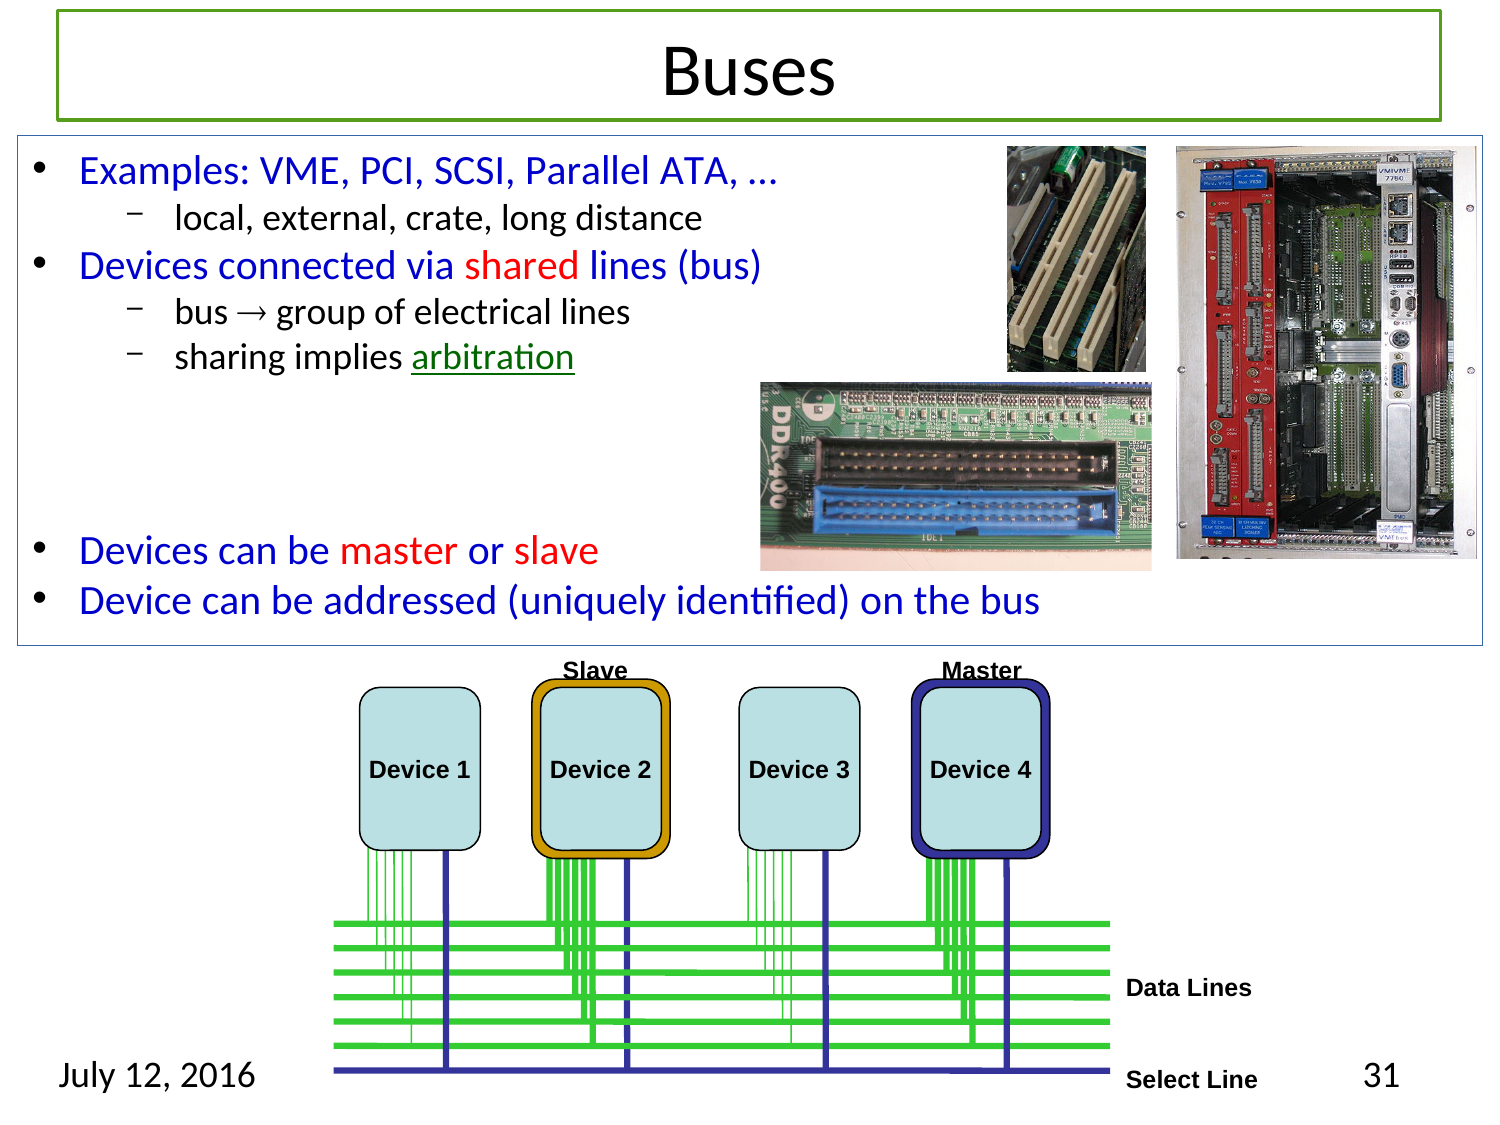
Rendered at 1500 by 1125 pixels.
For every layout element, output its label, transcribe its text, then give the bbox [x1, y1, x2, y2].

text_box Device 4 [920, 692, 1042, 851]
text_box Device 2 [540, 687, 662, 851]
text_box Device 3 [739, 687, 860, 851]
text_box [531, 679, 671, 859]
text_box Device 1 [359, 687, 481, 851]
picture [760, 382, 1152, 571]
text_box Data Lines [1111, 964, 1268, 1010]
text_box Select Line [1111, 1055, 1274, 1102]
picture [1007, 146, 1146, 372]
text_box [911, 680, 1050, 859]
text_box Master [926, 646, 1038, 692]
title Buses [57, 10, 1441, 121]
text_box Slave [547, 646, 644, 692]
picture [1176, 146, 1477, 559]
text_box Examples: VME, PCI, SCSI, Parallel ATA, … local, external, crate, long distance Devices connected via shared lines (bus) bus  group of electrical lines sharing implies arbitration Devices can be master or slave Device can be addressed (uniquely identified) on the bus [17, 135, 1483, 646]
